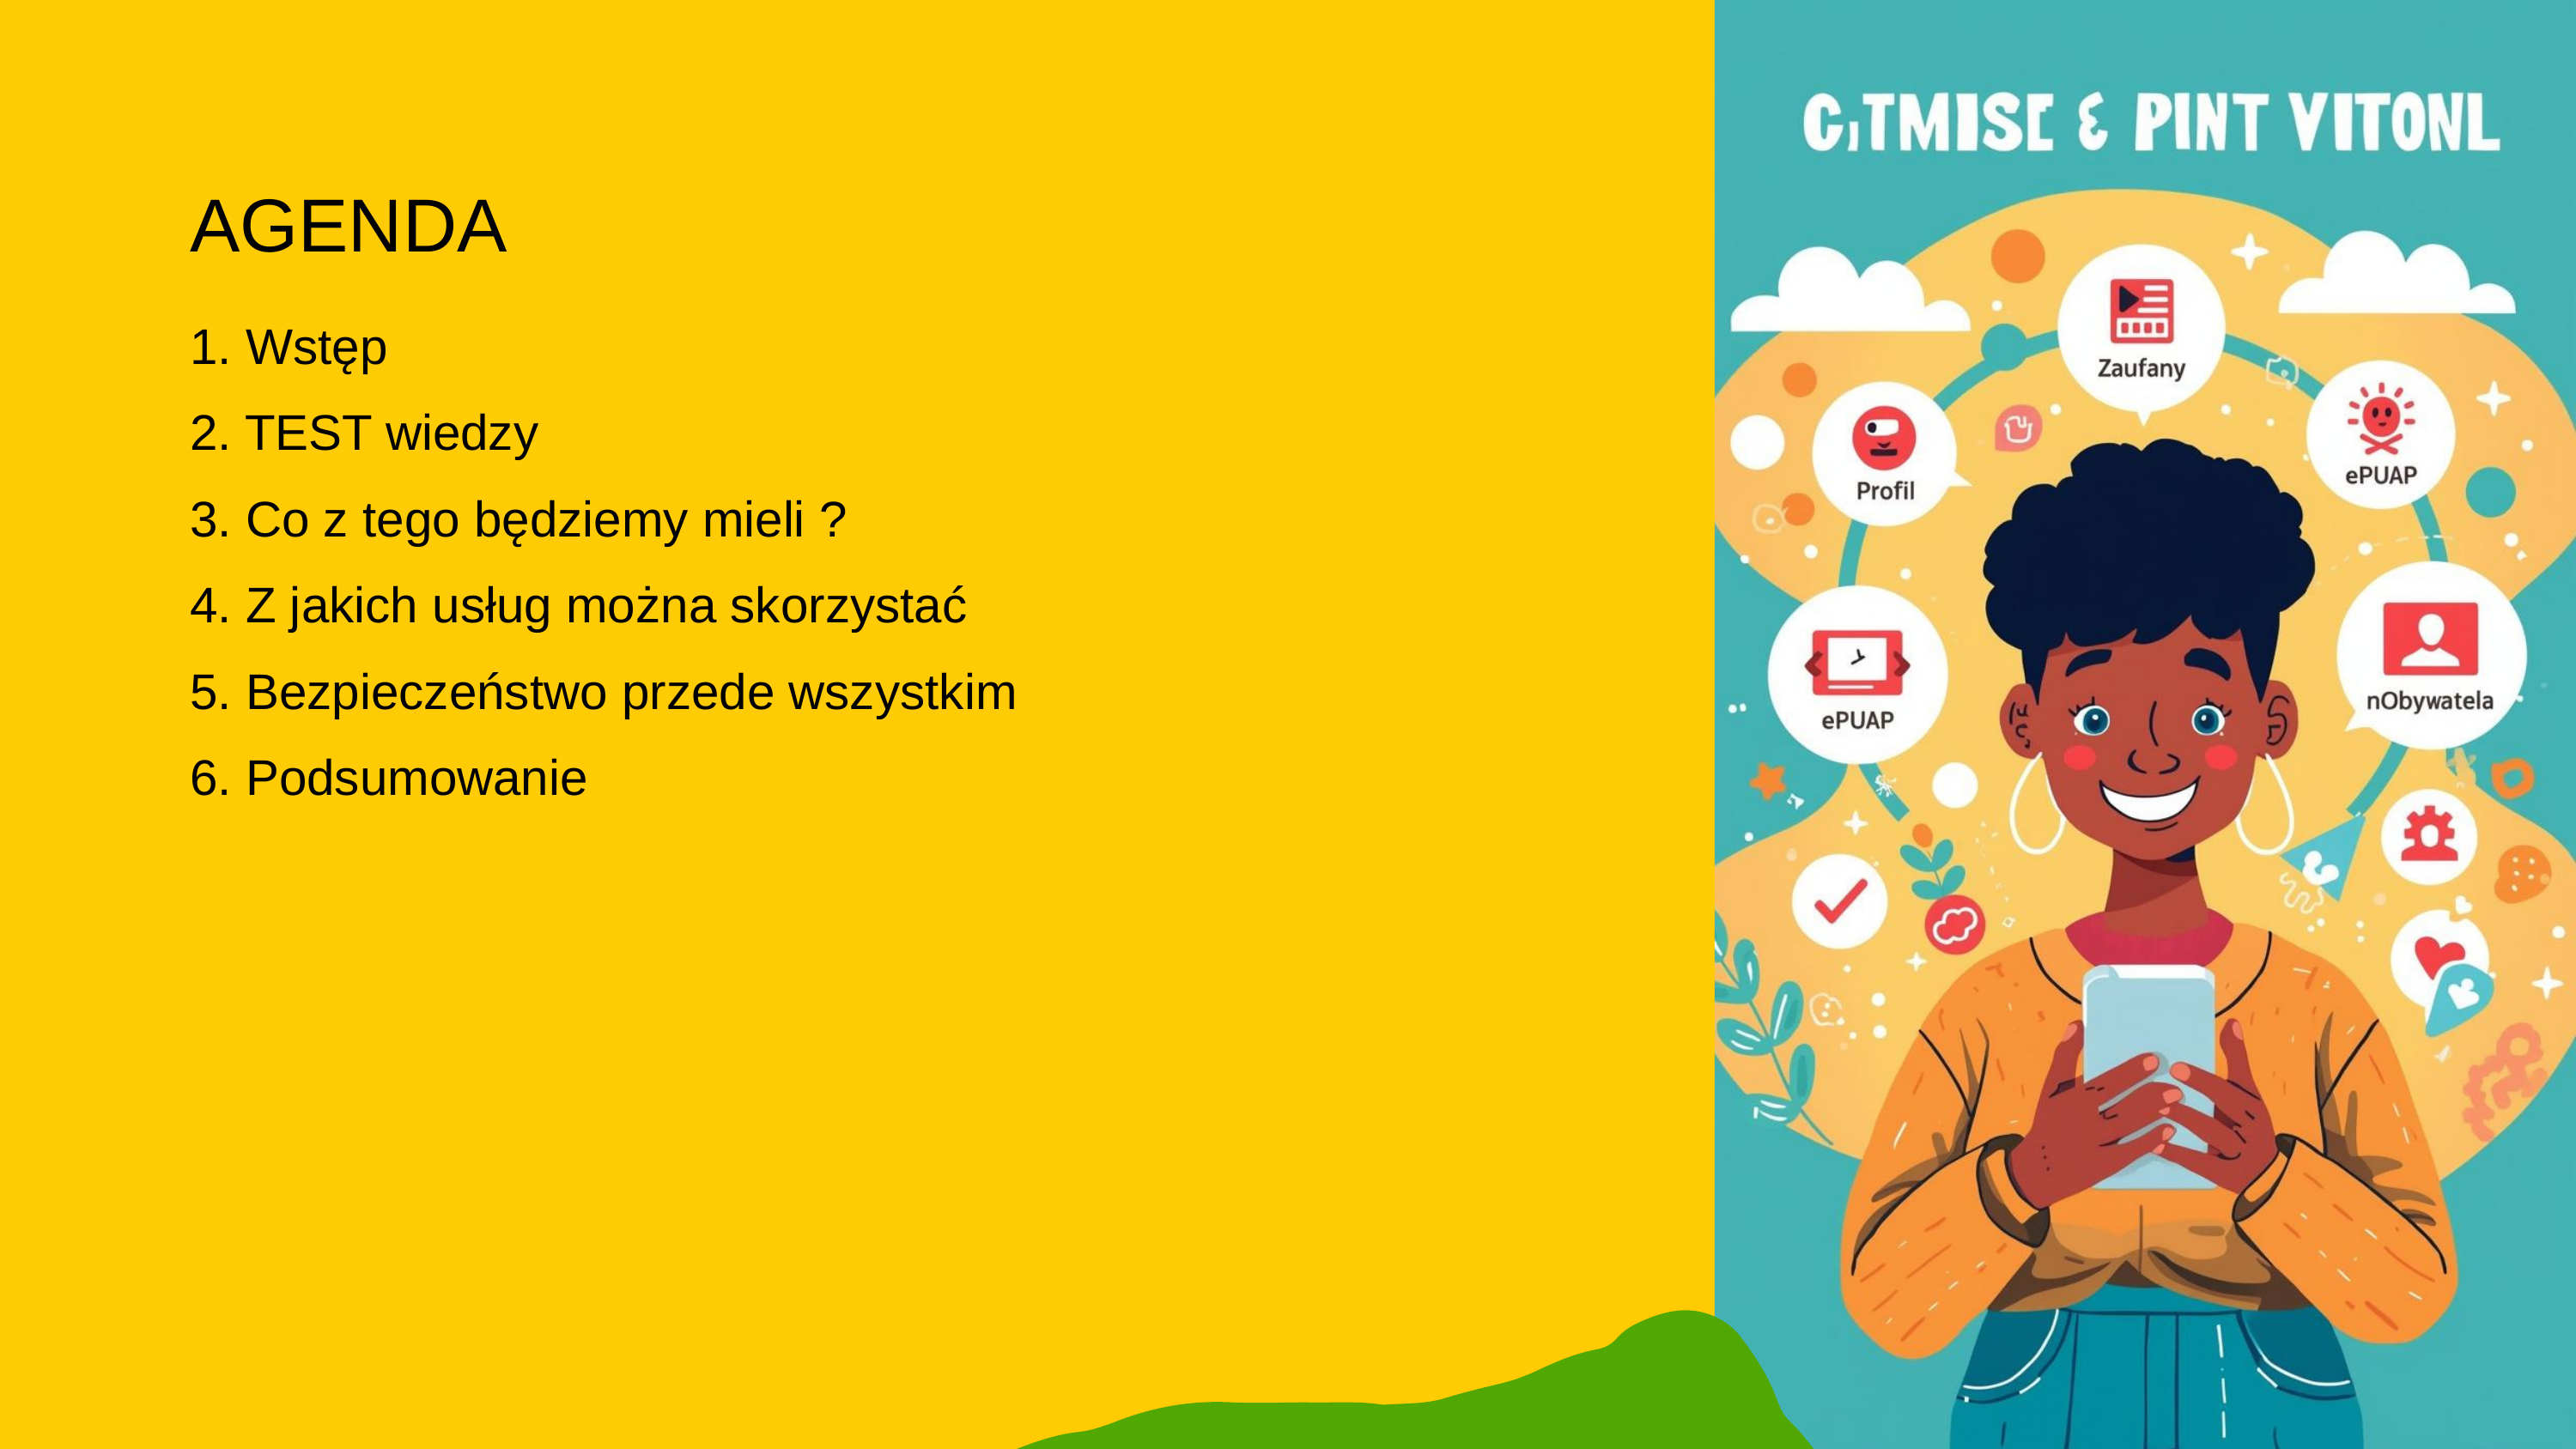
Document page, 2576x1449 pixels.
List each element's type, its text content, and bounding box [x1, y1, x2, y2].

text_box AGENDA 1. Wstęp 2. TEST wiedzy 3. Co z tego będziemy mieli ? 4. Z jakich usług można skorzystać 5. Bezpieczeństwo przede wszystkim 6. Podsumowanie [177, 177, 1319, 1143]
text_box [387, 0, 2576, 1449]
